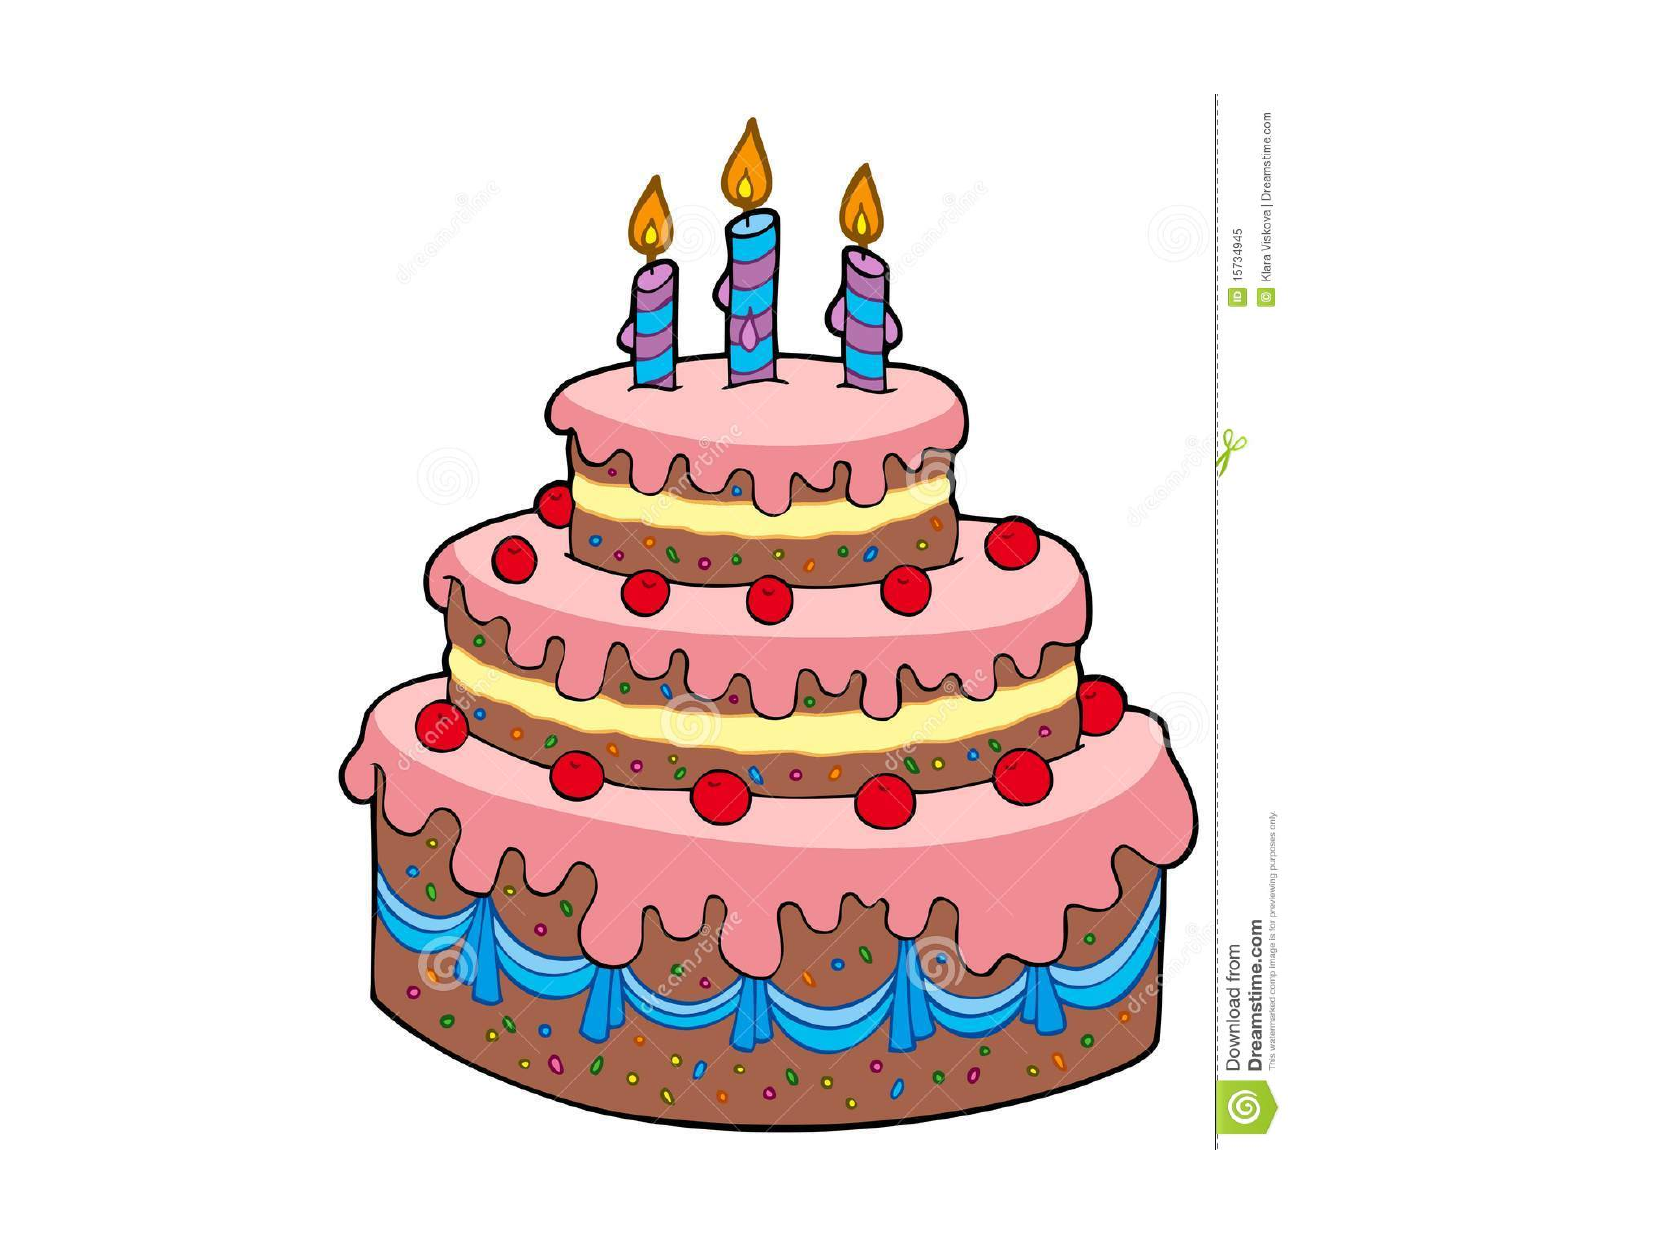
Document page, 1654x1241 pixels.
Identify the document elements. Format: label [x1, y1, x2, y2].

picture [326, 94, 1288, 1150]
